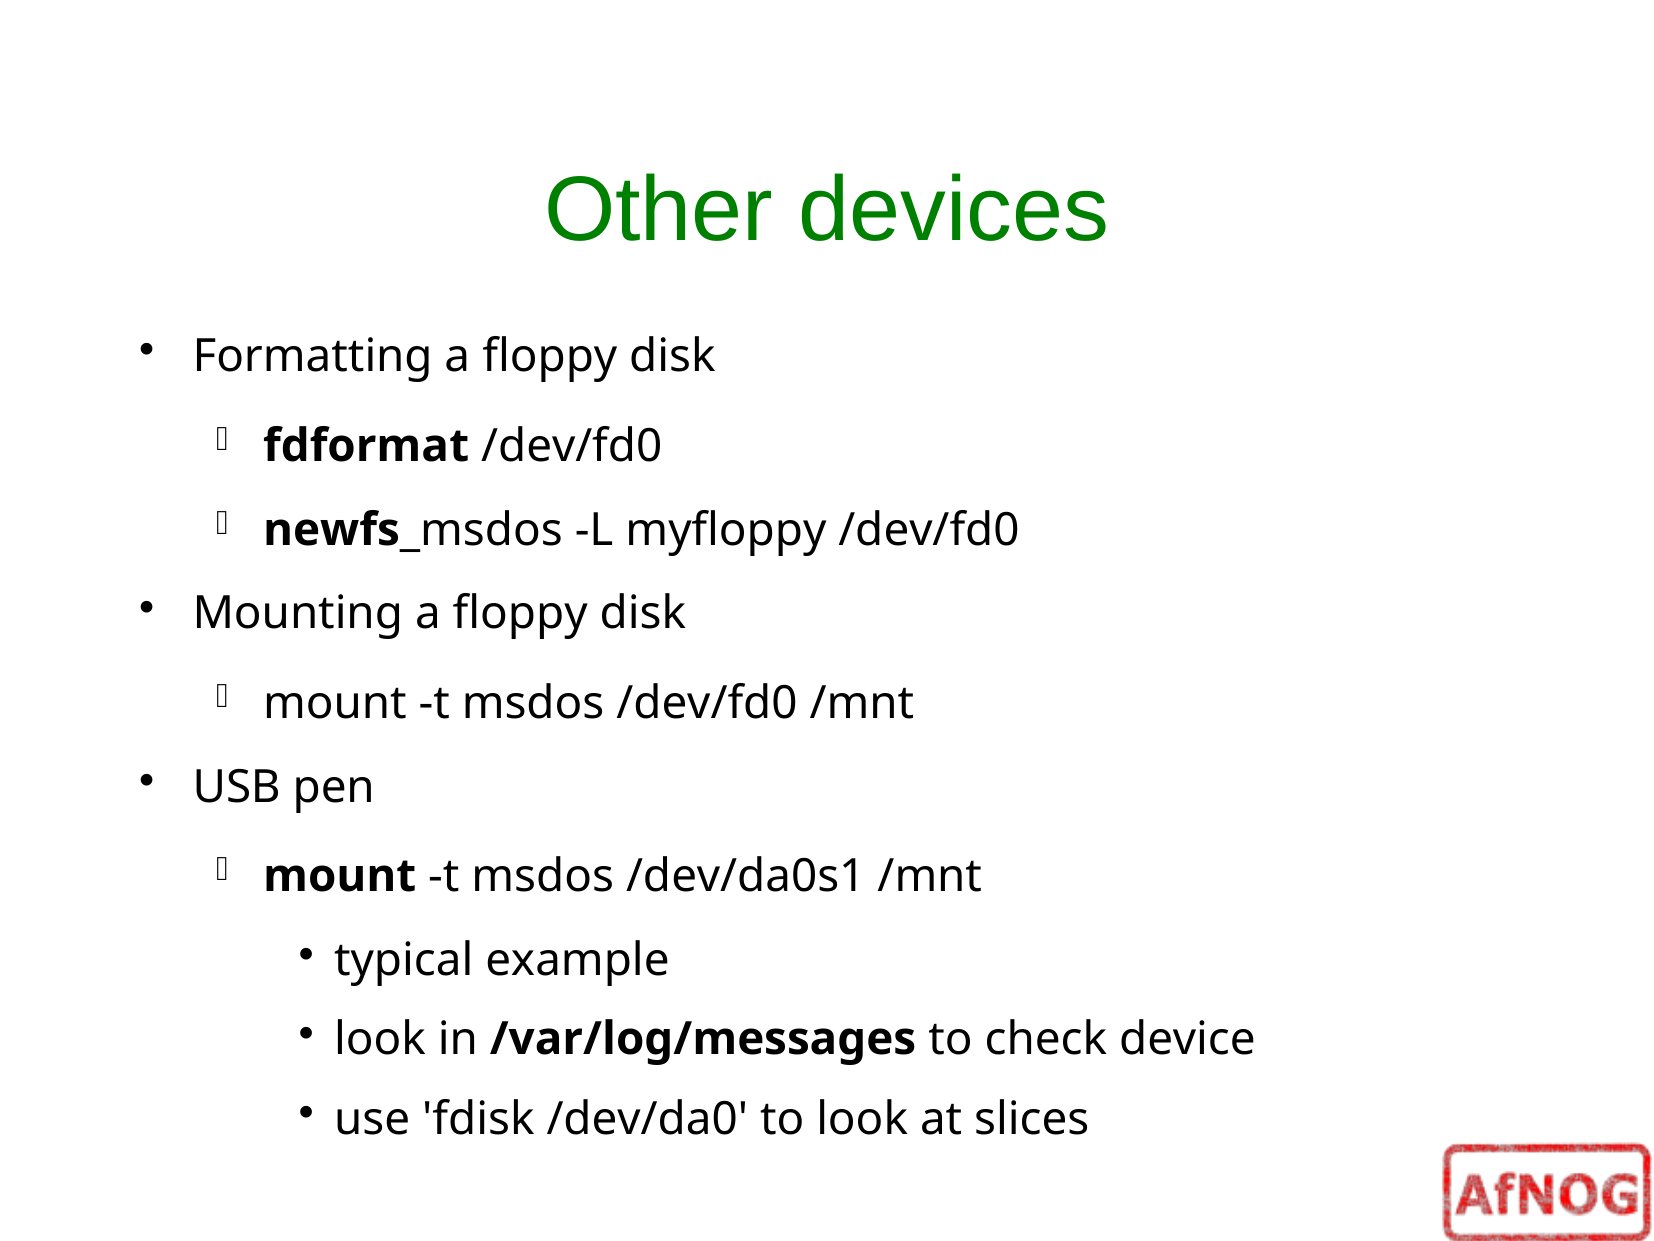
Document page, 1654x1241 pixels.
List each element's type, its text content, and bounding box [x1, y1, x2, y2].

picture [1561, 1141, 1654, 1241]
list Formatting a floppy disk fdformat /dev/fd0 newfs_msdos -L myfloppy /dev/fd0 Mounting a floppy disk mount -t msdos /dev/fd0 /mnt USB pen mount -t msdos /dev/da0s1 /mnt typical example look in /var/log/messages to check device use 'fdisk /dev/da0' to look at slices [121, 322, 1561, 1241]
title Other devices [121, 90, 1534, 322]
